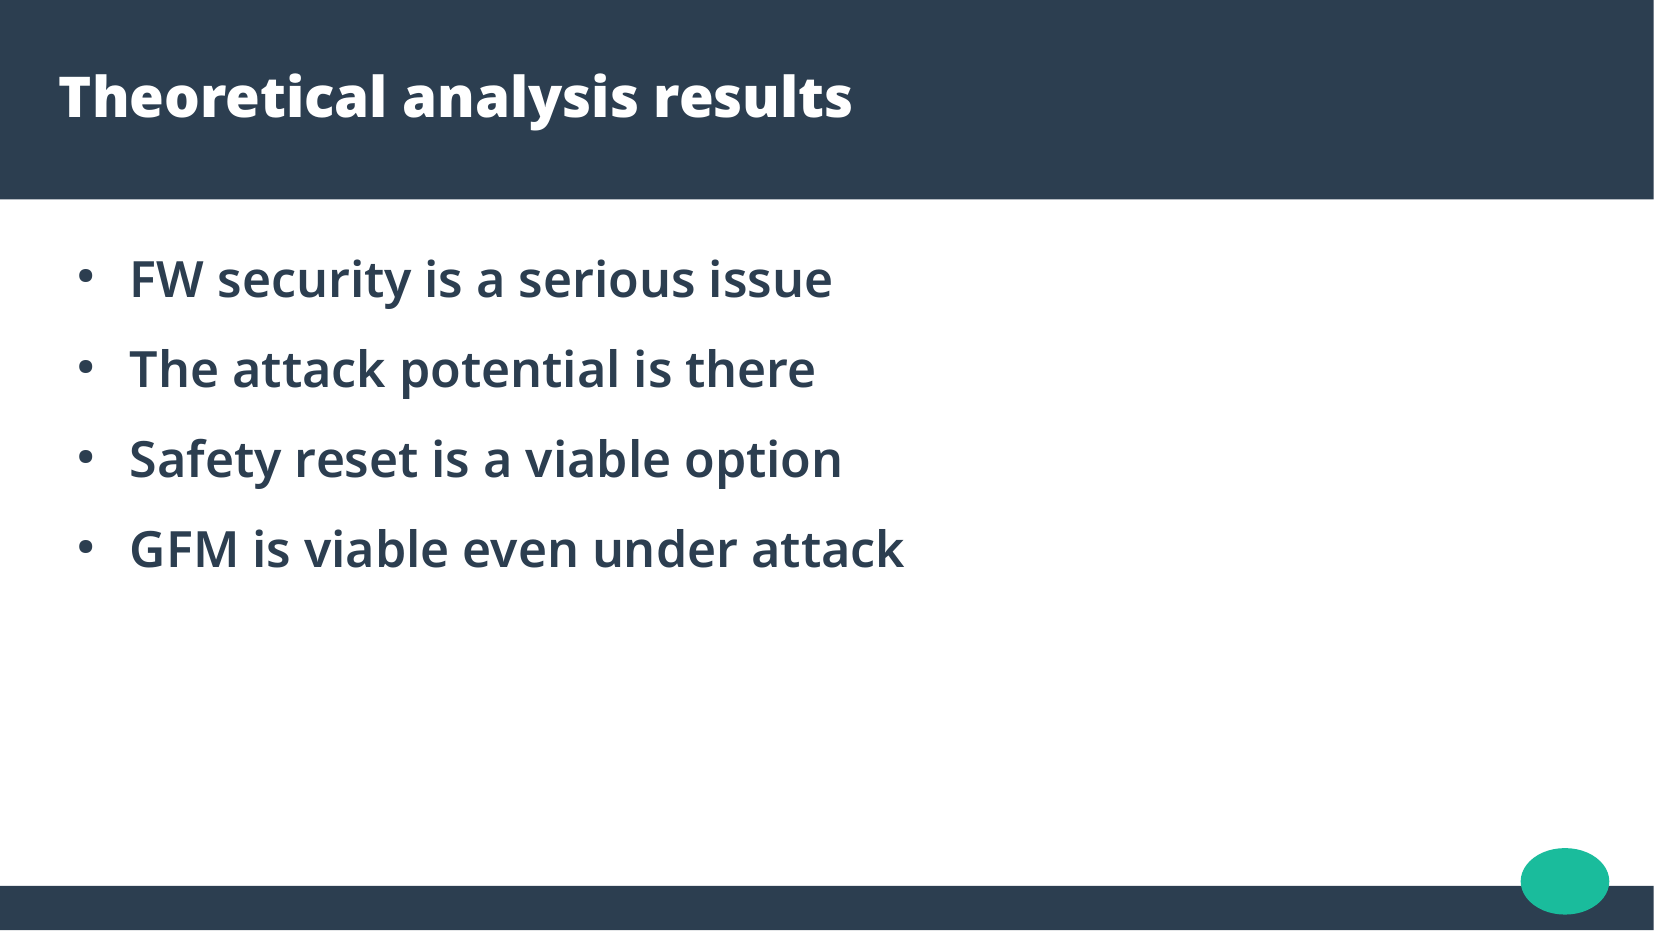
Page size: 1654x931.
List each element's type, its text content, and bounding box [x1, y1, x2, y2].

title Theoretical analysis results [59, 37, 1595, 155]
list FW security is a serious issue The attack potential is there Safety reset is a viable option GFM is viable even under attack [59, 243, 1595, 864]
